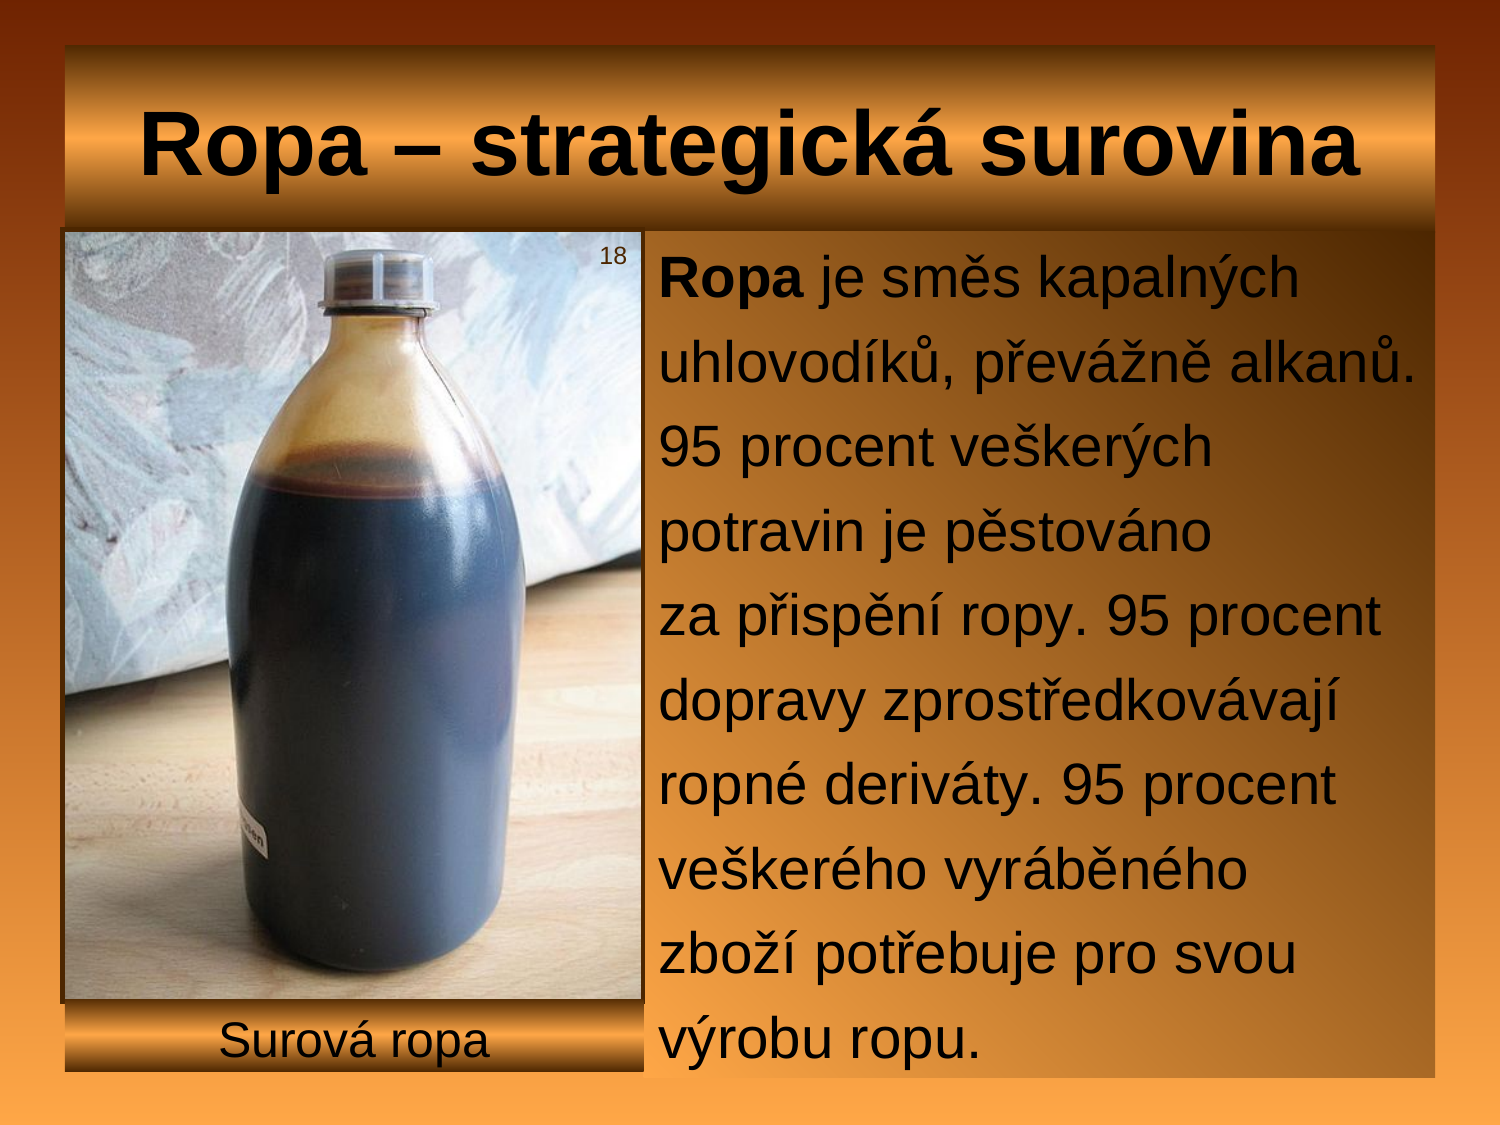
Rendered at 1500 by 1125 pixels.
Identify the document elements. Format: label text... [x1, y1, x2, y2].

text_box 18 [584, 231, 643, 278]
list Ropa je směs kapalných uhlovodíků, převážně alkanů. 95 procent veškerých potravin je pěstováno za přispění ropy. 95 procent dopravy zprostředkovávají ropné deriváty. 95 procent veškerého vyráběného zboží potřebuje pro svou výrobu ropu. [643, 231, 1436, 1078]
picture [64, 231, 641, 999]
text_box Surová ropa [64, 999, 644, 1072]
title Ropa – strategická surovina [64, 45, 1436, 231]
